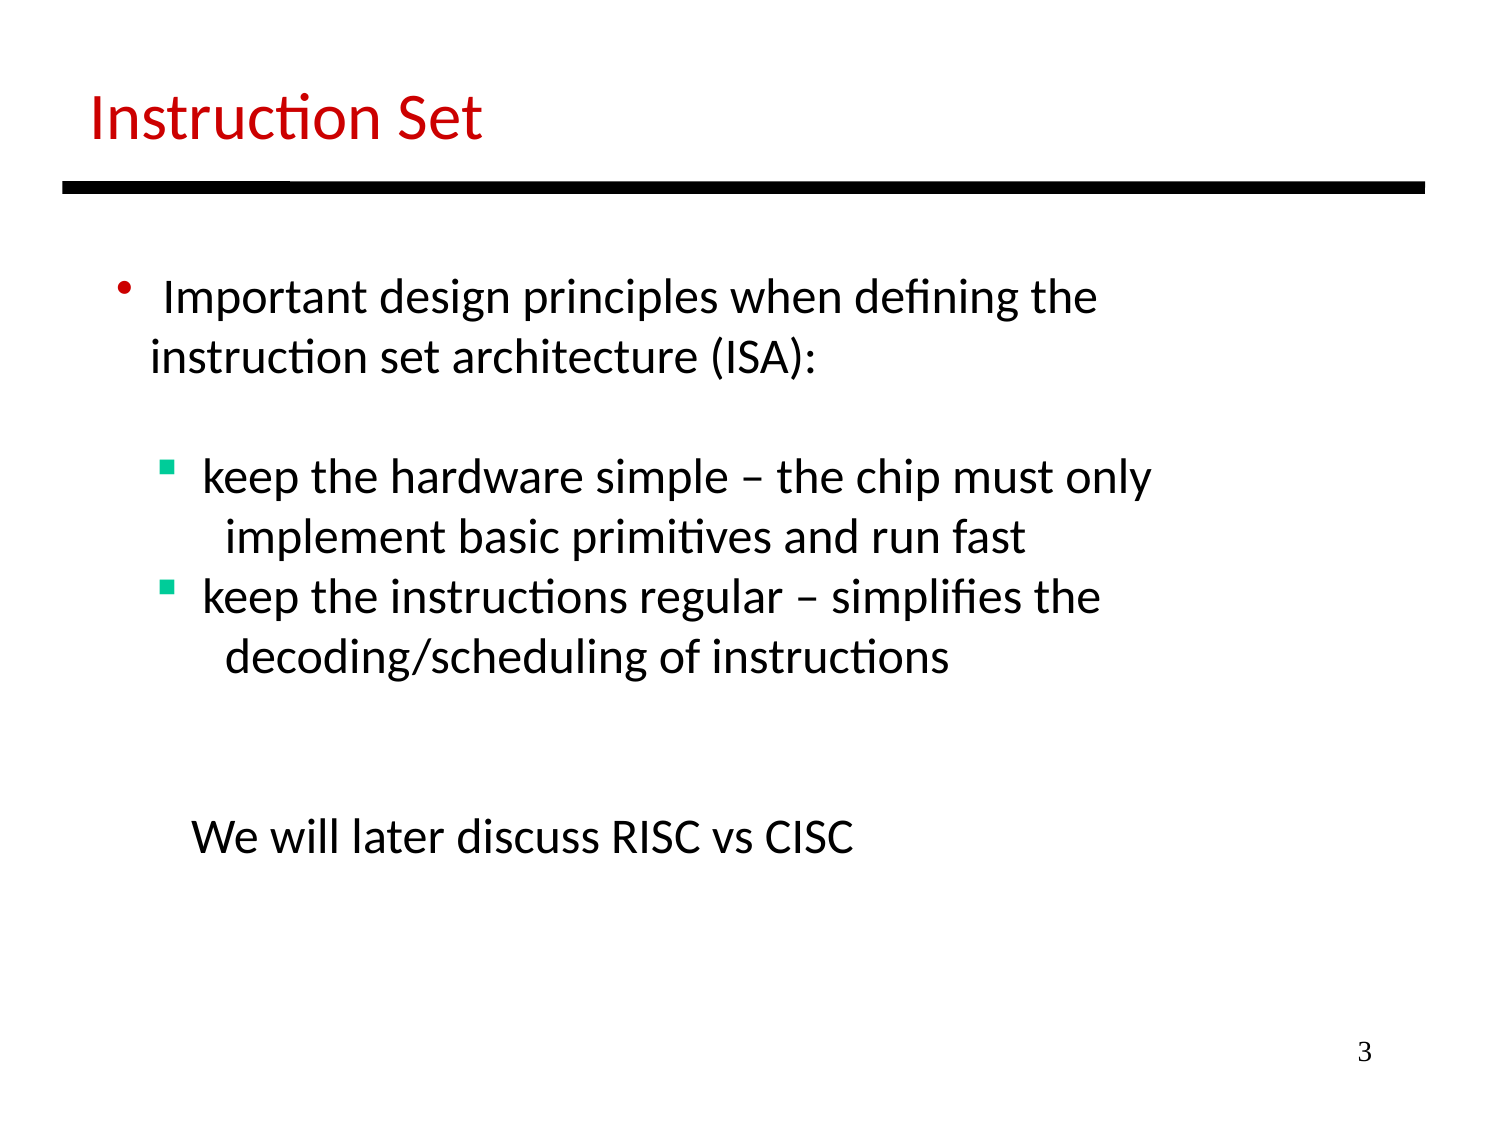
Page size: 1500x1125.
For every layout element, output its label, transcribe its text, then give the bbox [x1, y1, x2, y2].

text_box Important design principles when defining the instruction set architecture (ISA): keep the hardware simple – the chip must only implement basic primitives and run fast keep the instructions regular – simplifies the decoding/scheduling of instructions We will later discuss RISC vs CISC [101, 256, 1168, 872]
slide_number <number> [1074, 1025, 1388, 1100]
text_box Instruction Set [75, 65, 499, 160]
